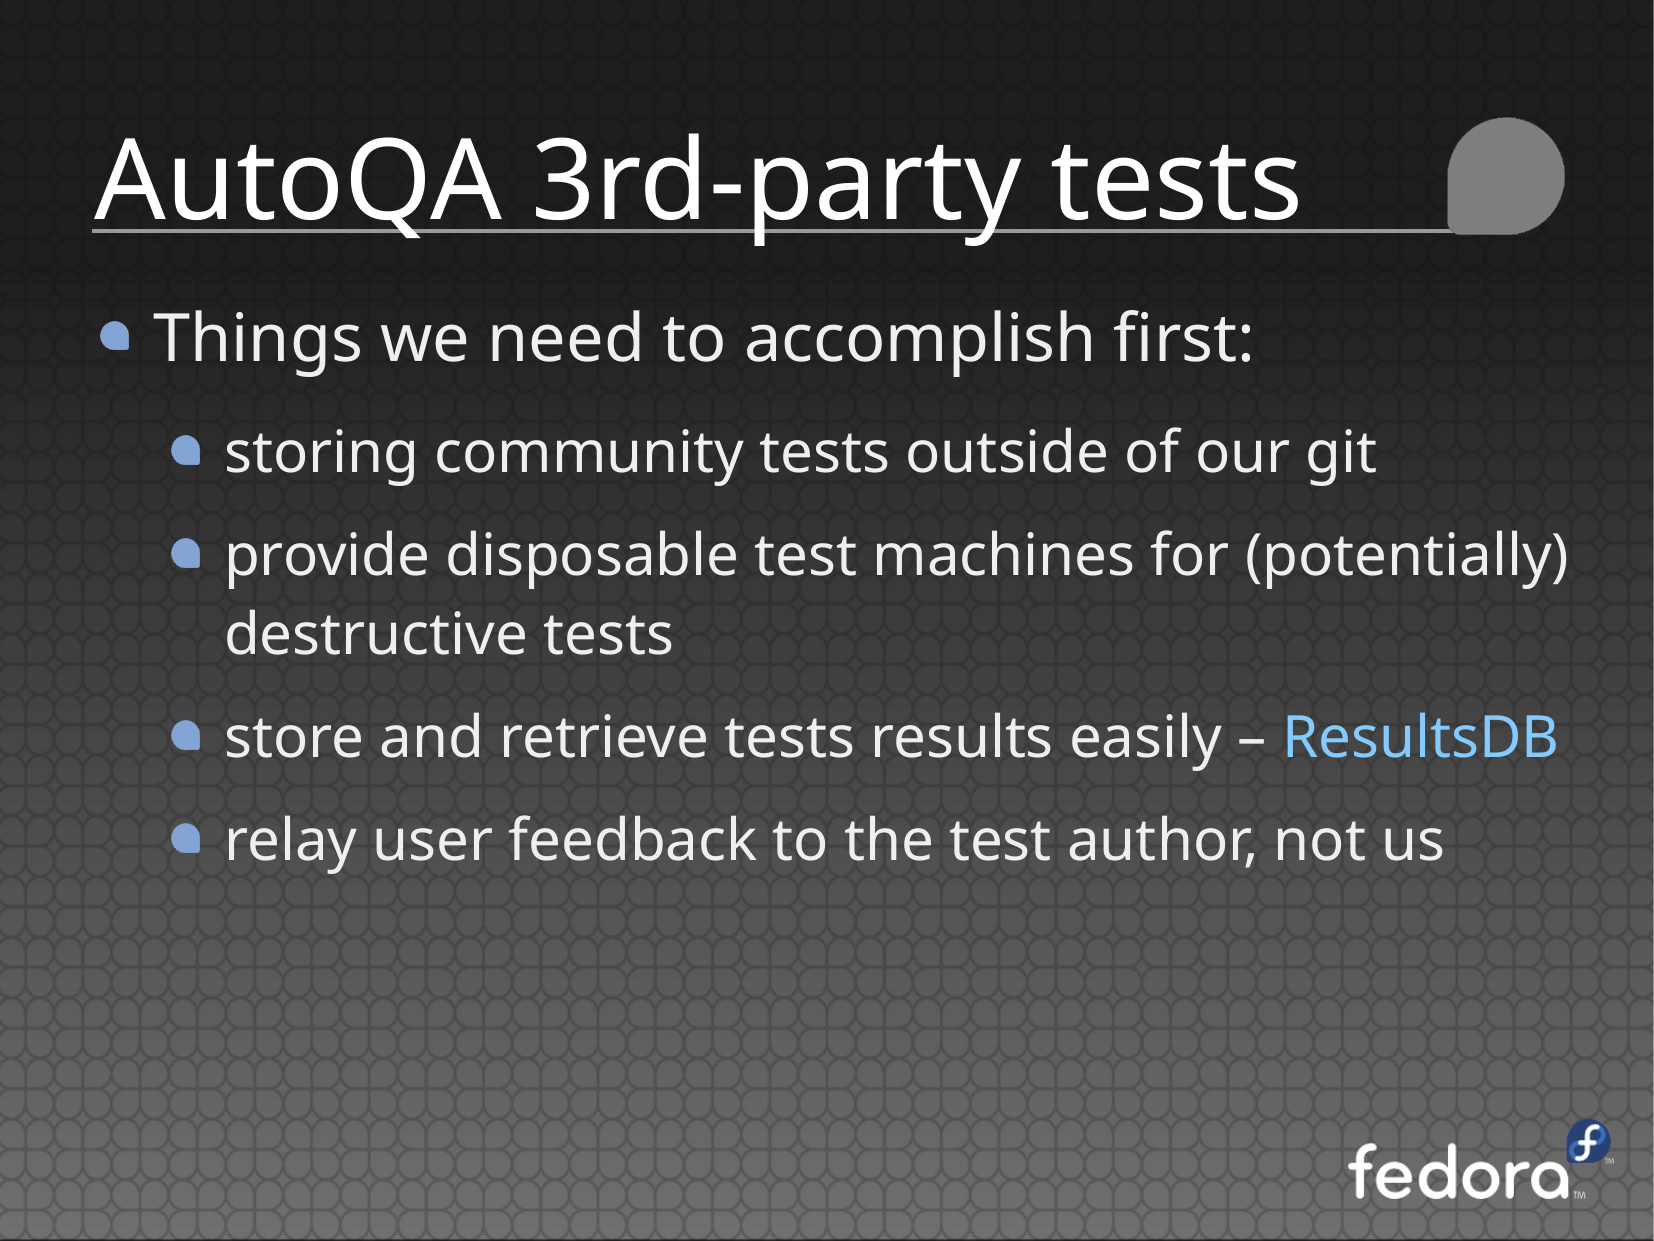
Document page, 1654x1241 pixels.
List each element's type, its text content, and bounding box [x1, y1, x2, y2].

list Things we need to accomplish first: storing community tests outside of our git provide disposable test machines for (potentially) destructive tests store and retrieve tests results easily – ResultsDB relay user feedback to the test author, not us [82, 290, 1571, 1094]
picture [0, 0, 1654, 1241]
title AutoQA 3rd-party tests [94, 100, 1426, 251]
